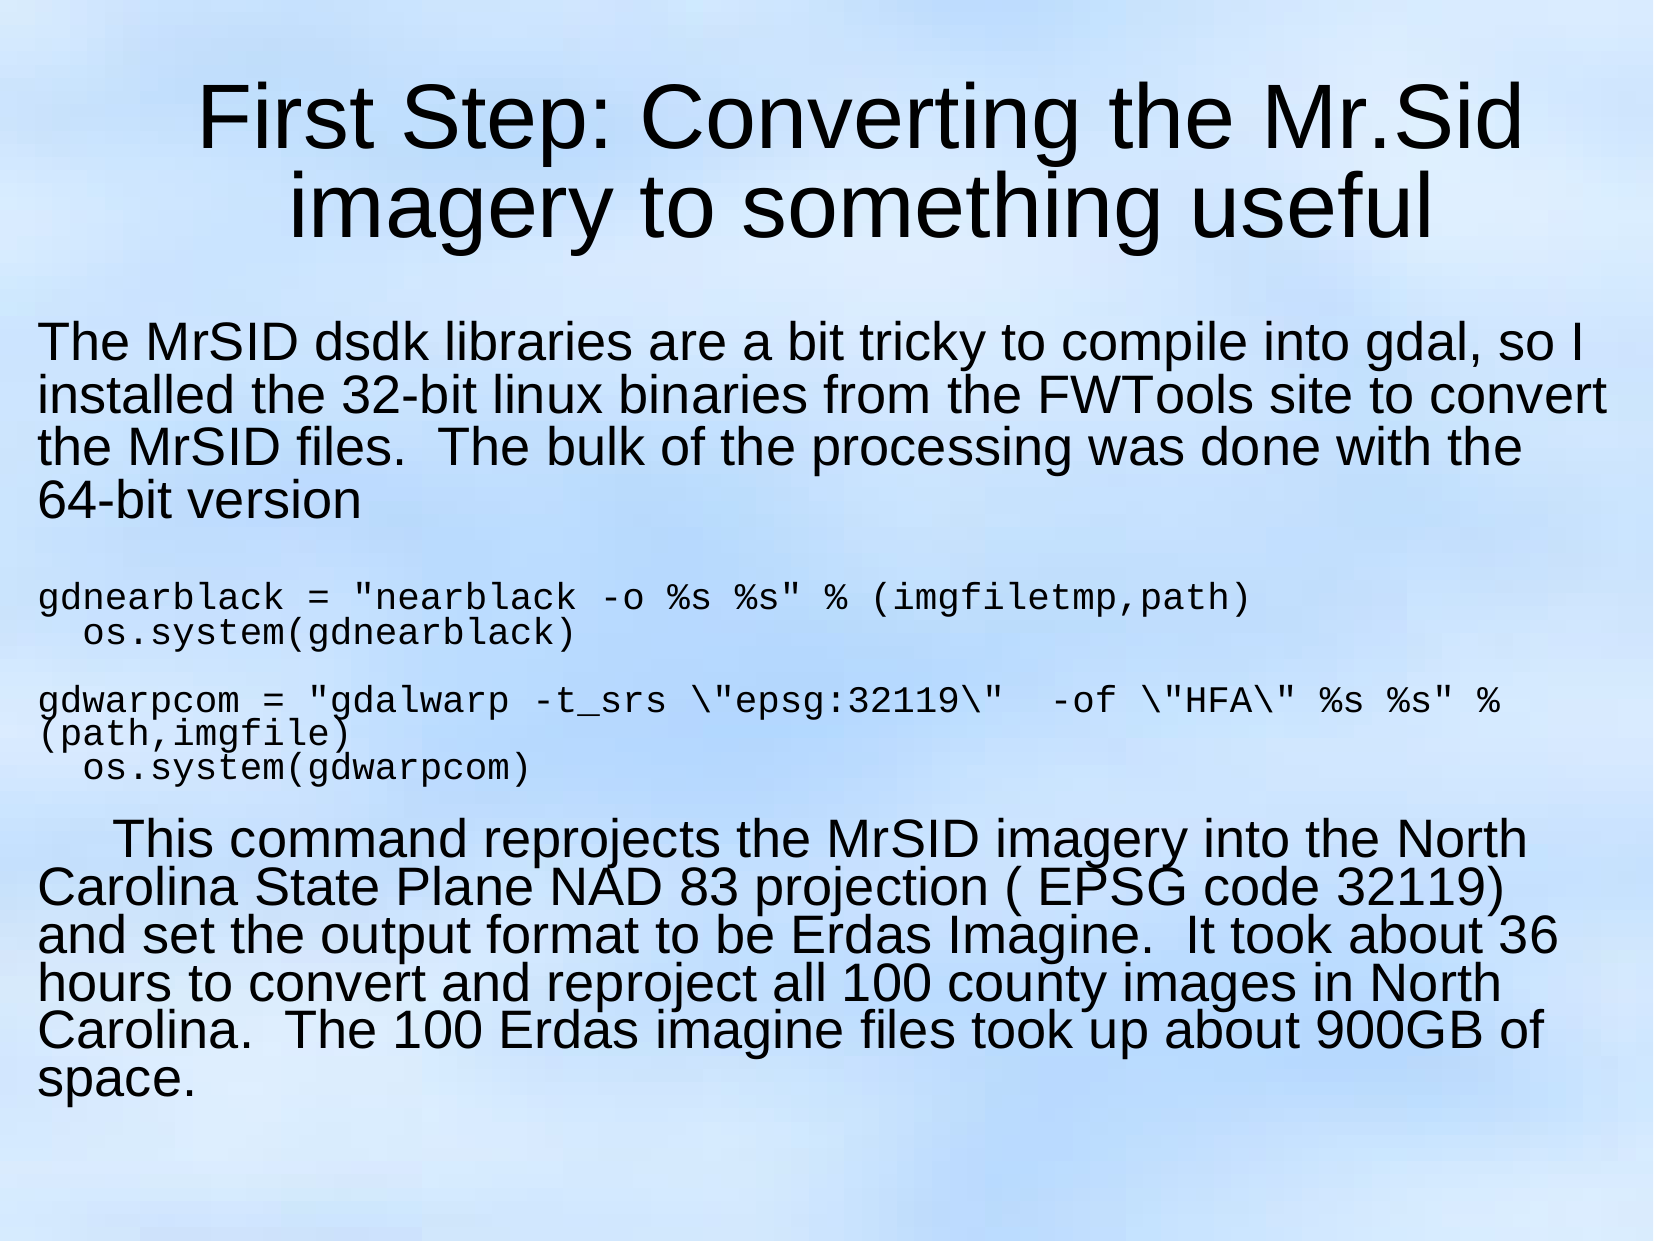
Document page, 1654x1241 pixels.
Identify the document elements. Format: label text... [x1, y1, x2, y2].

picture [0, 0, 1654, 1241]
title First Step: Converting the Mr.Sid imagery to something useful [112, 12, 1612, 321]
text_box The MrSID dsdk libraries are a bit tricky to compile into gdal, so I installed the 32-bit linux binaries from the FWTools site to convert the MrSID files. The bulk of the processing was done with the 64-bit version gdnearblack = "nearblack -o %s %s" % (imgfiletmp,path)‏ os.system(gdnearblack)‏ gdwarpcom = "gdalwarp -t_srs \"epsg:32119\" -of \"HFA\" %s %s" % (path,imgfile)‏ os.system(gdwarpcom)‏ This command reprojects the MrSID imagery into the North Carolina State Plane NAD 83 projection ( EPSG code 32119) and set the output format to be Erdas Imagine. It took about 36 hours to convert and reproject all 100 county images in North Carolina. The 100 Erdas imagine files took up about 900GB of space. [37, 501, 1612, 1027]
